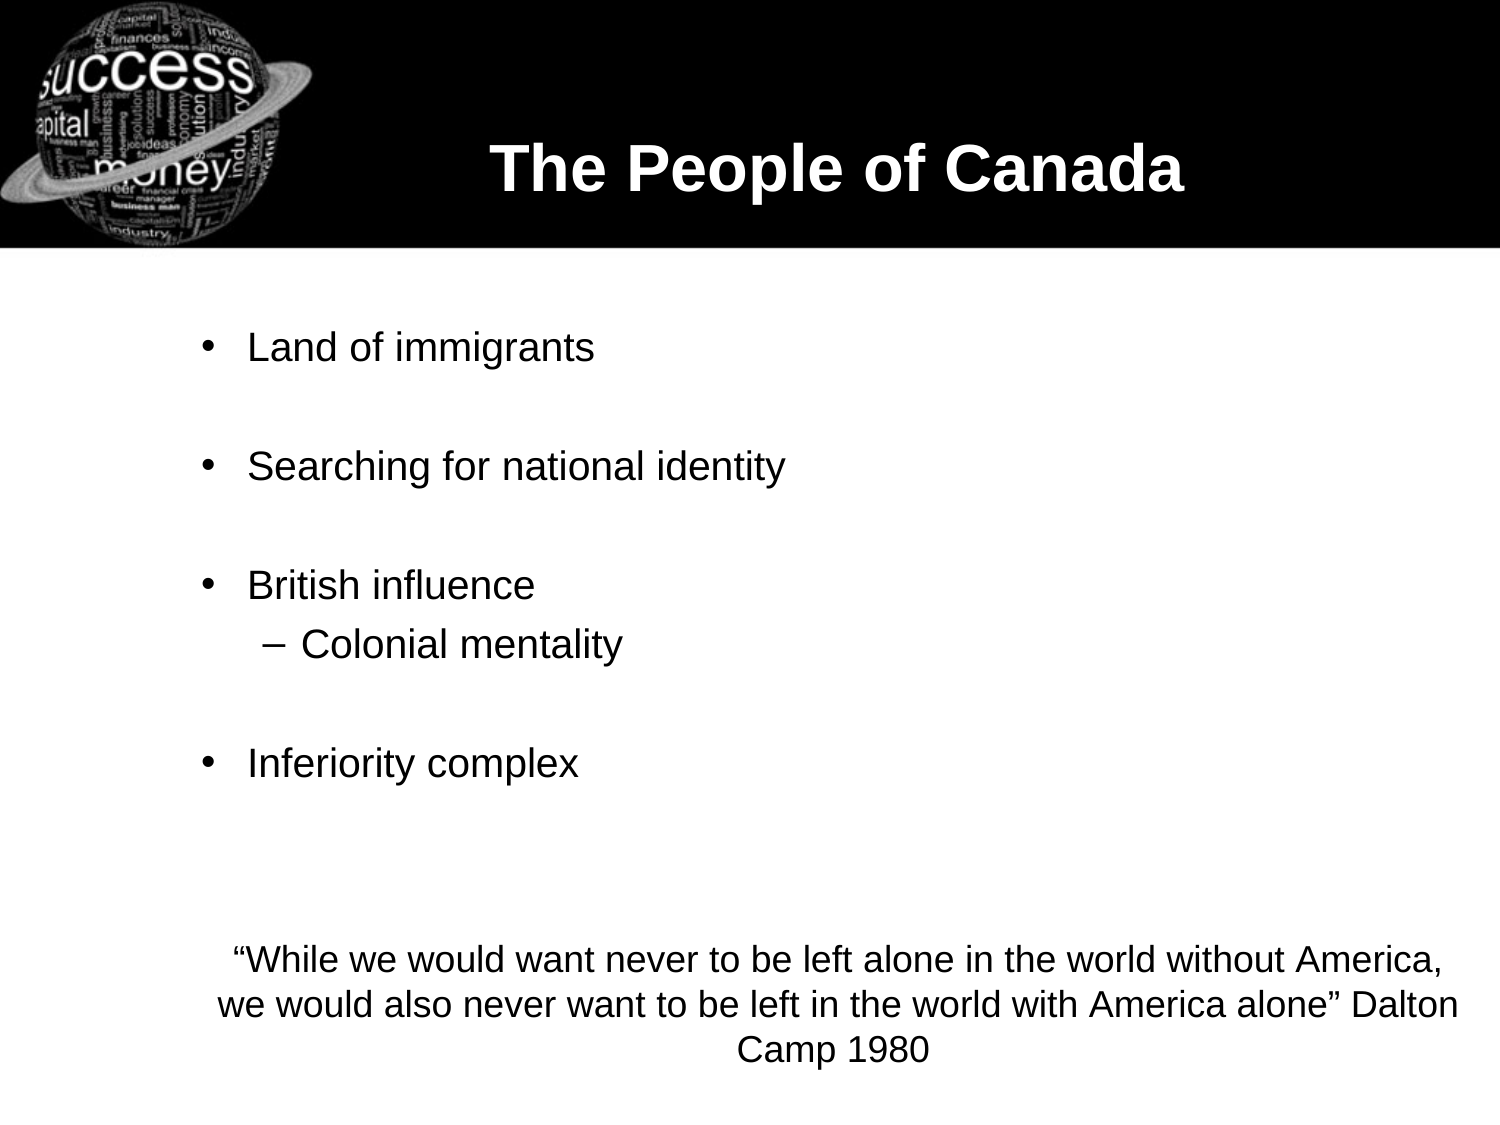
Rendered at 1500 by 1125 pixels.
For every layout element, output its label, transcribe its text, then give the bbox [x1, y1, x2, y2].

picture [0, 0, 1500, 1125]
text_box “While we would want never to be left alone in the world without America, we would also never want to be left in the world with America alone” Dalton Camp 1980 [54, 832, 1335, 1125]
list Land of immigrants Searching for national identity British influence Colonial mentality Inferiority complex [185, 313, 1358, 799]
title The People of Canada [249, 12, 1425, 238]
